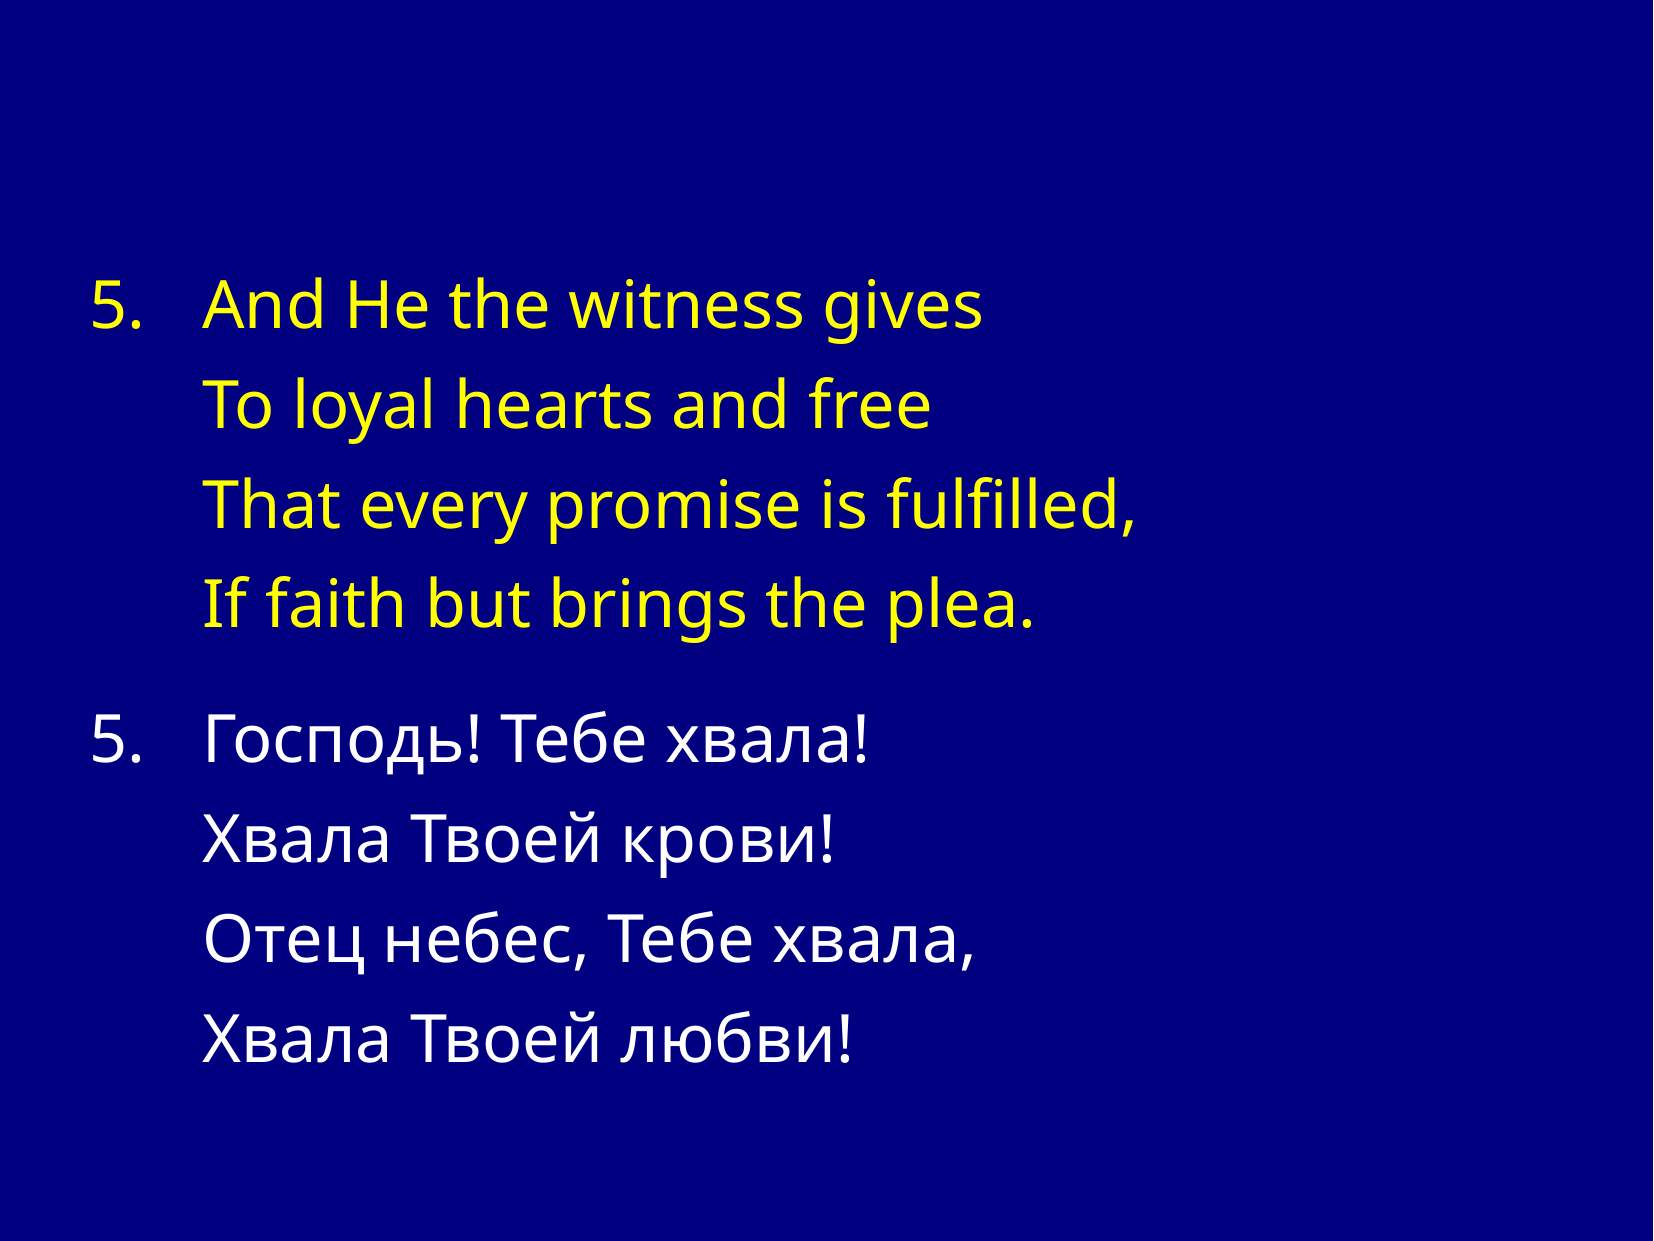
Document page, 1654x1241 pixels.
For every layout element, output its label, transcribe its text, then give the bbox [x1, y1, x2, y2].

text_box 5. And He the witness gives To loyal hearts and free That every promise is fulfilled, If faith but brings the plea. [75, 150, 1576, 638]
text_box 5. Господь! Тебе хвала! Хвала Твоей крови! Отец небес, Тебе хвала, Хвала Твоей любви! [75, 675, 1576, 1163]
